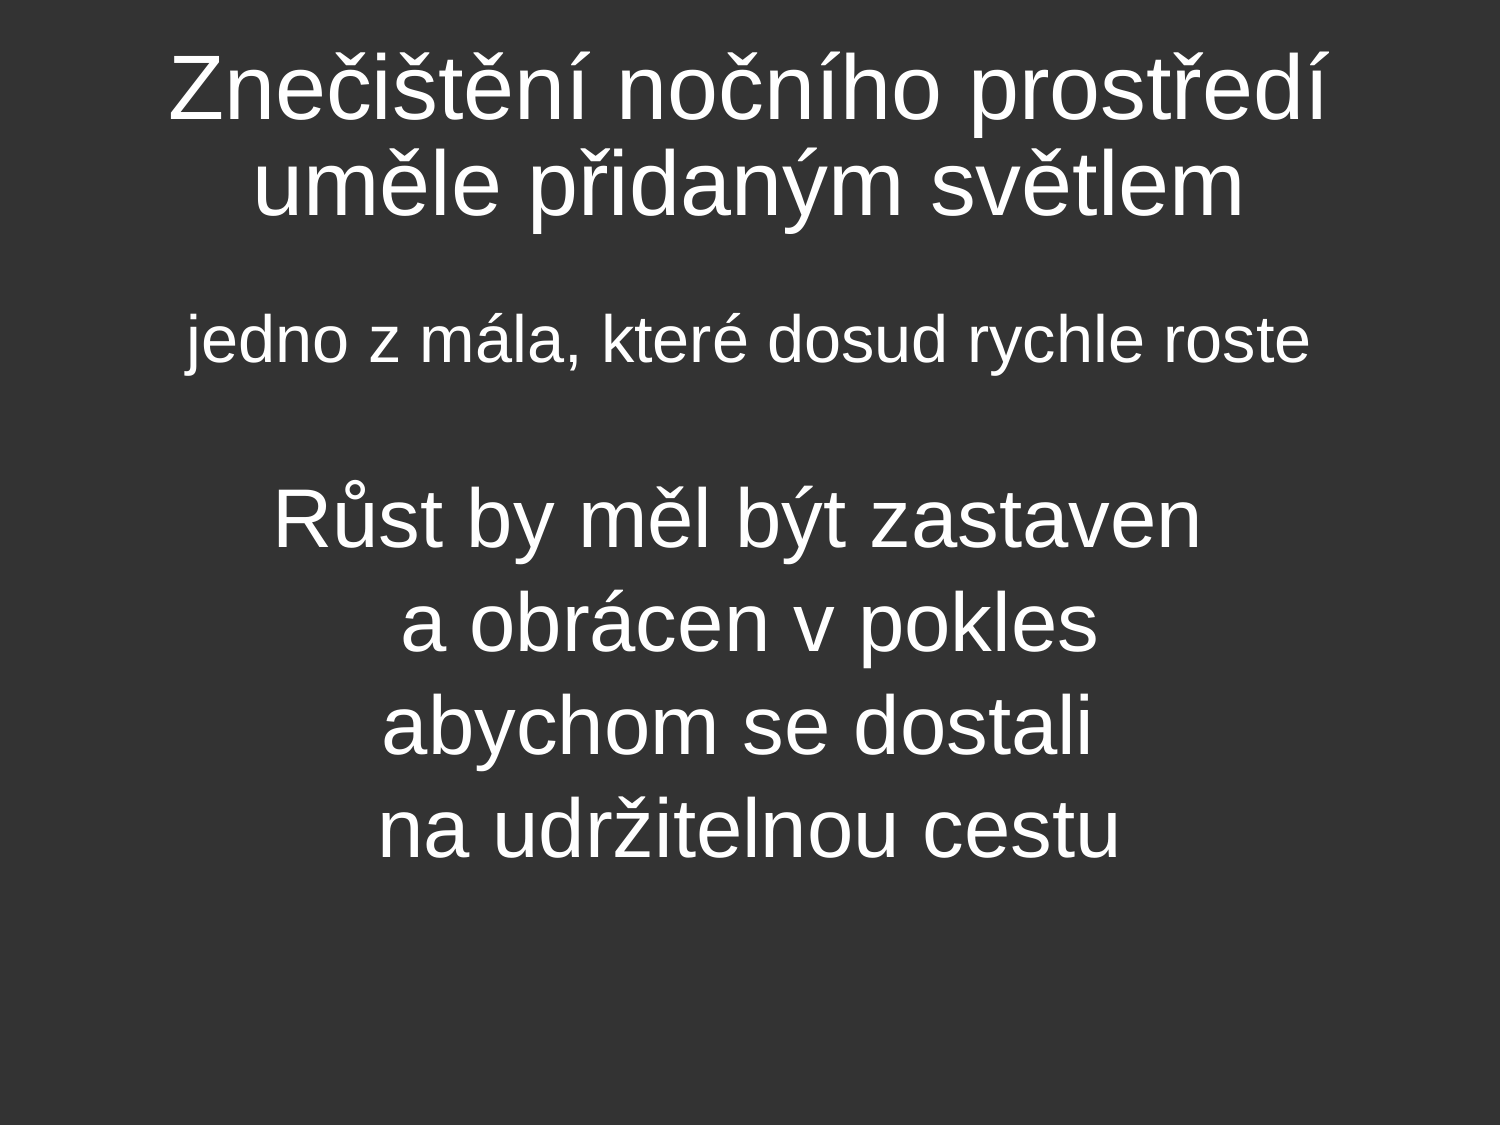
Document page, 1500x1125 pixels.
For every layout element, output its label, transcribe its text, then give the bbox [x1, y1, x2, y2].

title Znečištění nočního prostředí uměle přidaným světlem [75, 21, 1425, 257]
subtitle jedno z mála, které dosud rychle roste Růst by měl být zastaven a obrácen v pokles abychom se dostali na udržitelnou cestu [75, 262, 1425, 1005]
